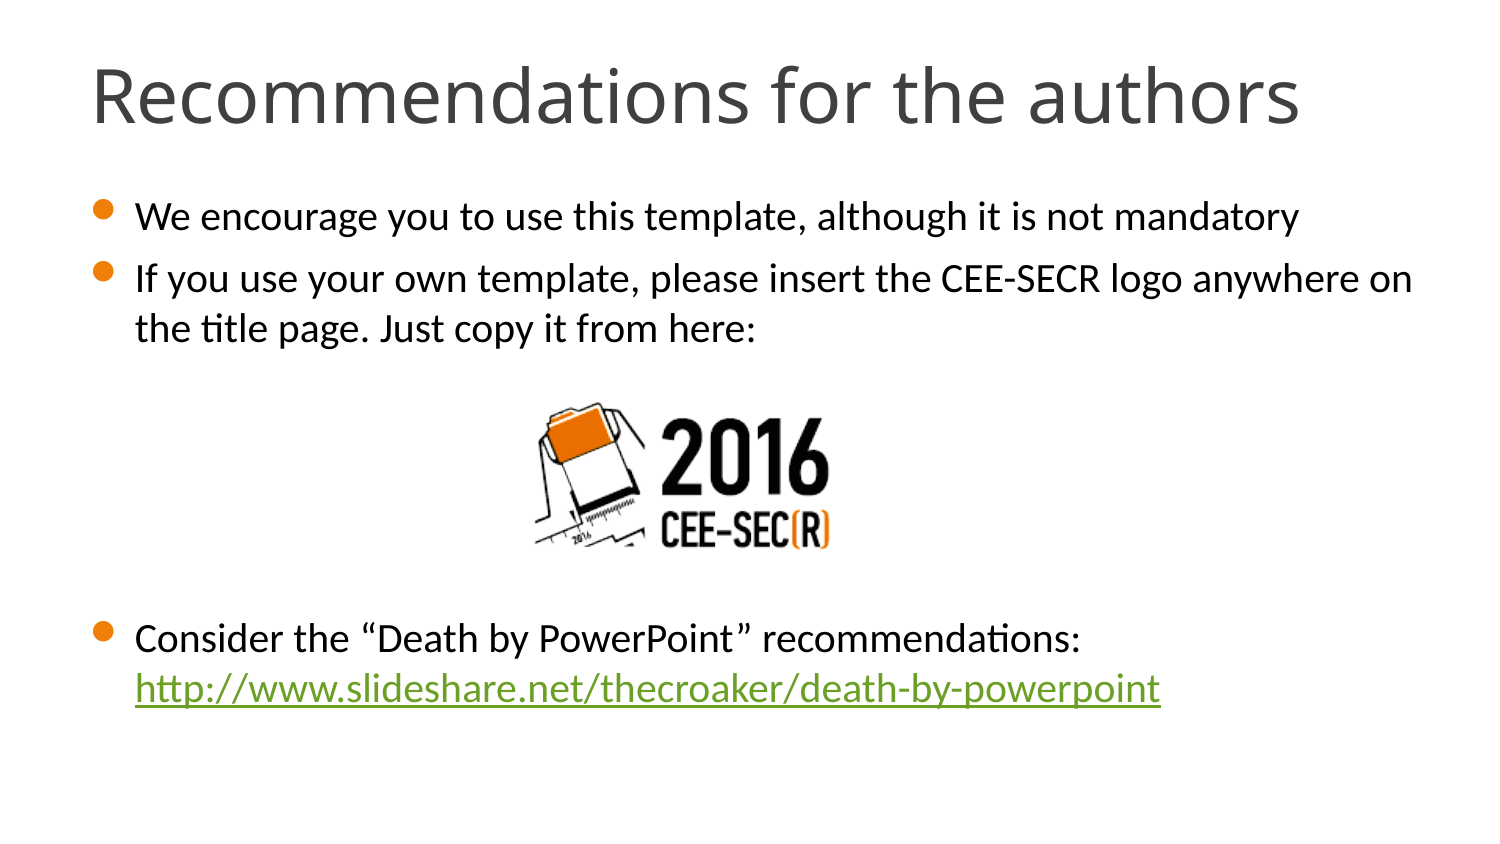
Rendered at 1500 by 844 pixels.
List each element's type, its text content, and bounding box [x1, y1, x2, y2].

picture [526, 390, 844, 563]
list We encourage you to use this template, although it is not mandatory If you use your own template, please insert the CEE-SECR logo anywhere on the title page. Just copy it from here: Consider the “Death by PowerPoint” recommendations: http://www.slideshare.net/thecroaker/death-by-powerpoint [75, 181, 1434, 741]
title Recommendations for the authors [75, 27, 1425, 154]
